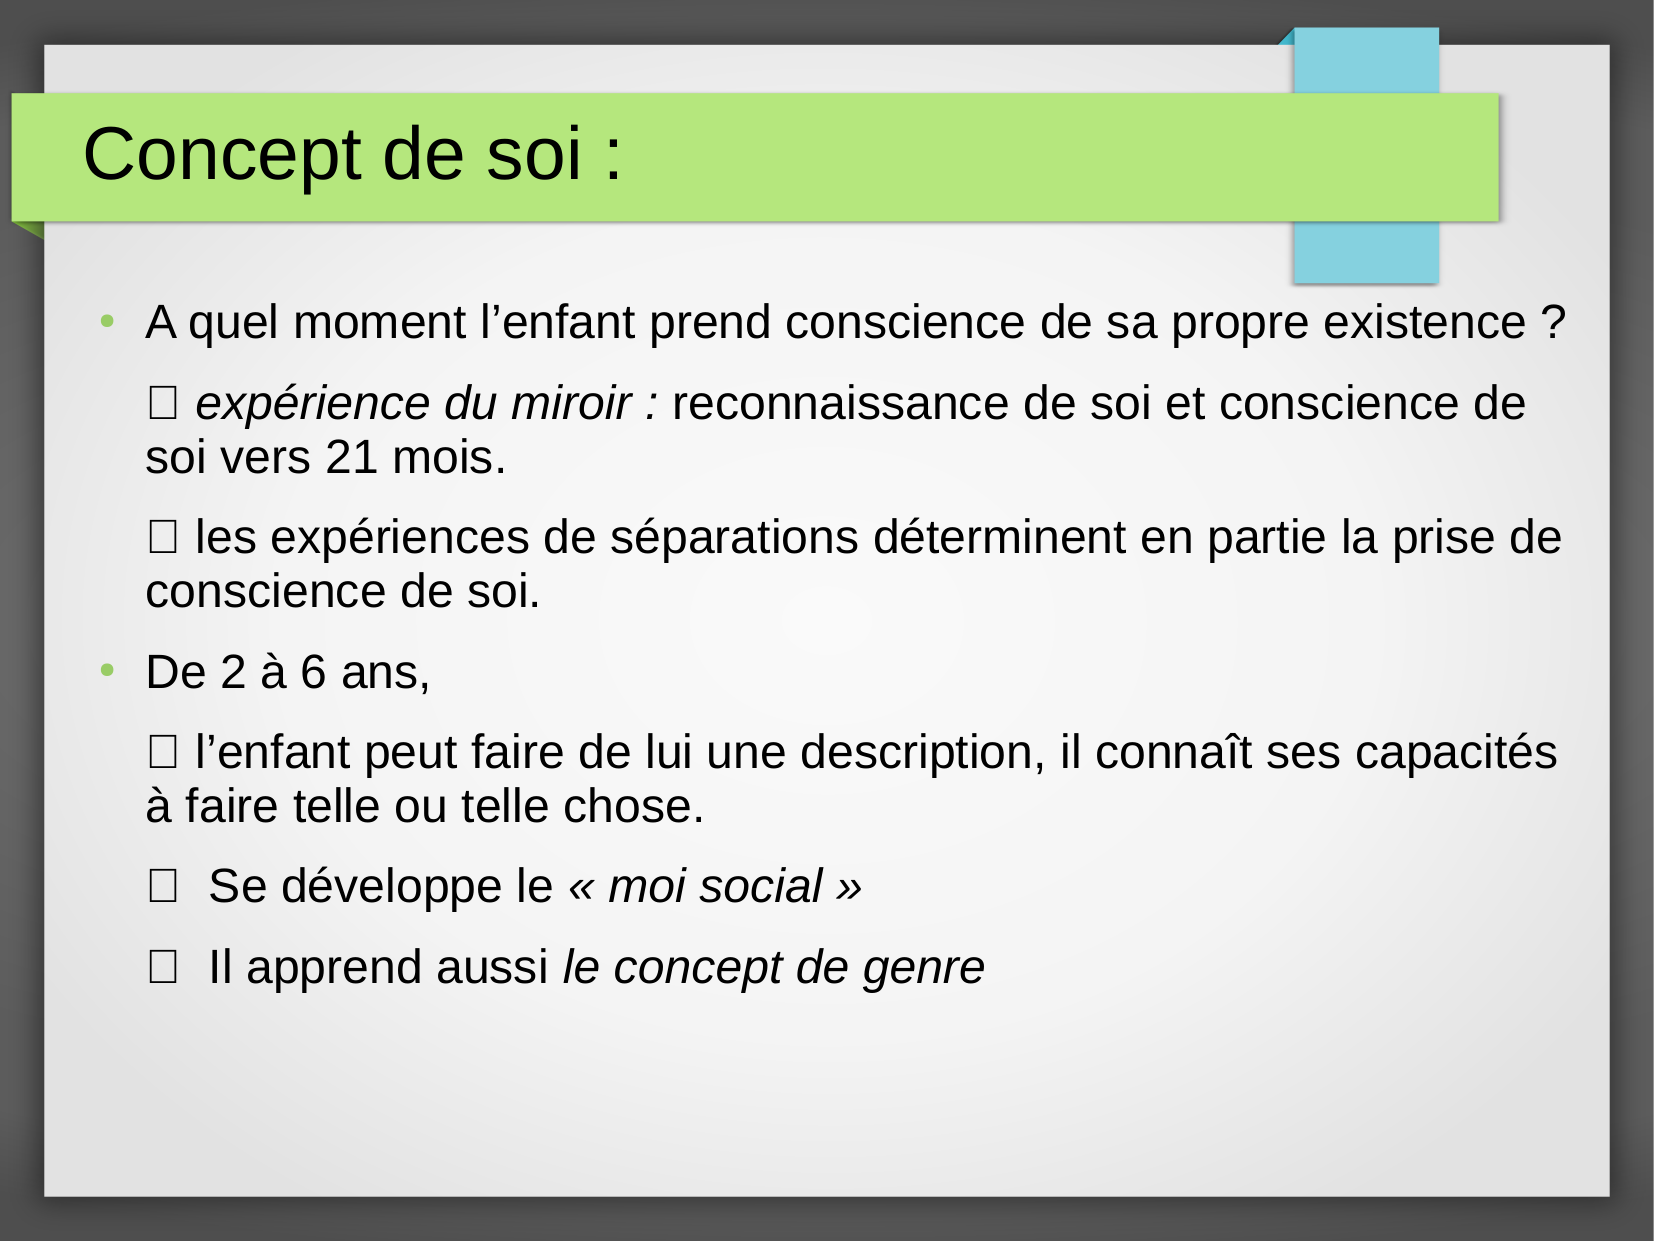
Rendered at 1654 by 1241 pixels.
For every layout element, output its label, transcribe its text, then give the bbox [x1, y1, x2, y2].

picture [0, 0, 1654, 1241]
title Concept de soi : [82, 94, 1264, 213]
list A quel moment l’enfant prend conscience de sa propre existence ?  expérience du miroir : reconnaissance de soi et conscience de soi vers 21 mois.  les expériences de séparations déterminent en partie la prise de conscience de soi. De 2 à 6 ans,  l’enfant peut faire de lui une description, il connaît ses capacités à faire telle ou telle chose.  Se développe le « moi social »  Il apprend aussi le concept de genre [82, 295, 1571, 1015]
